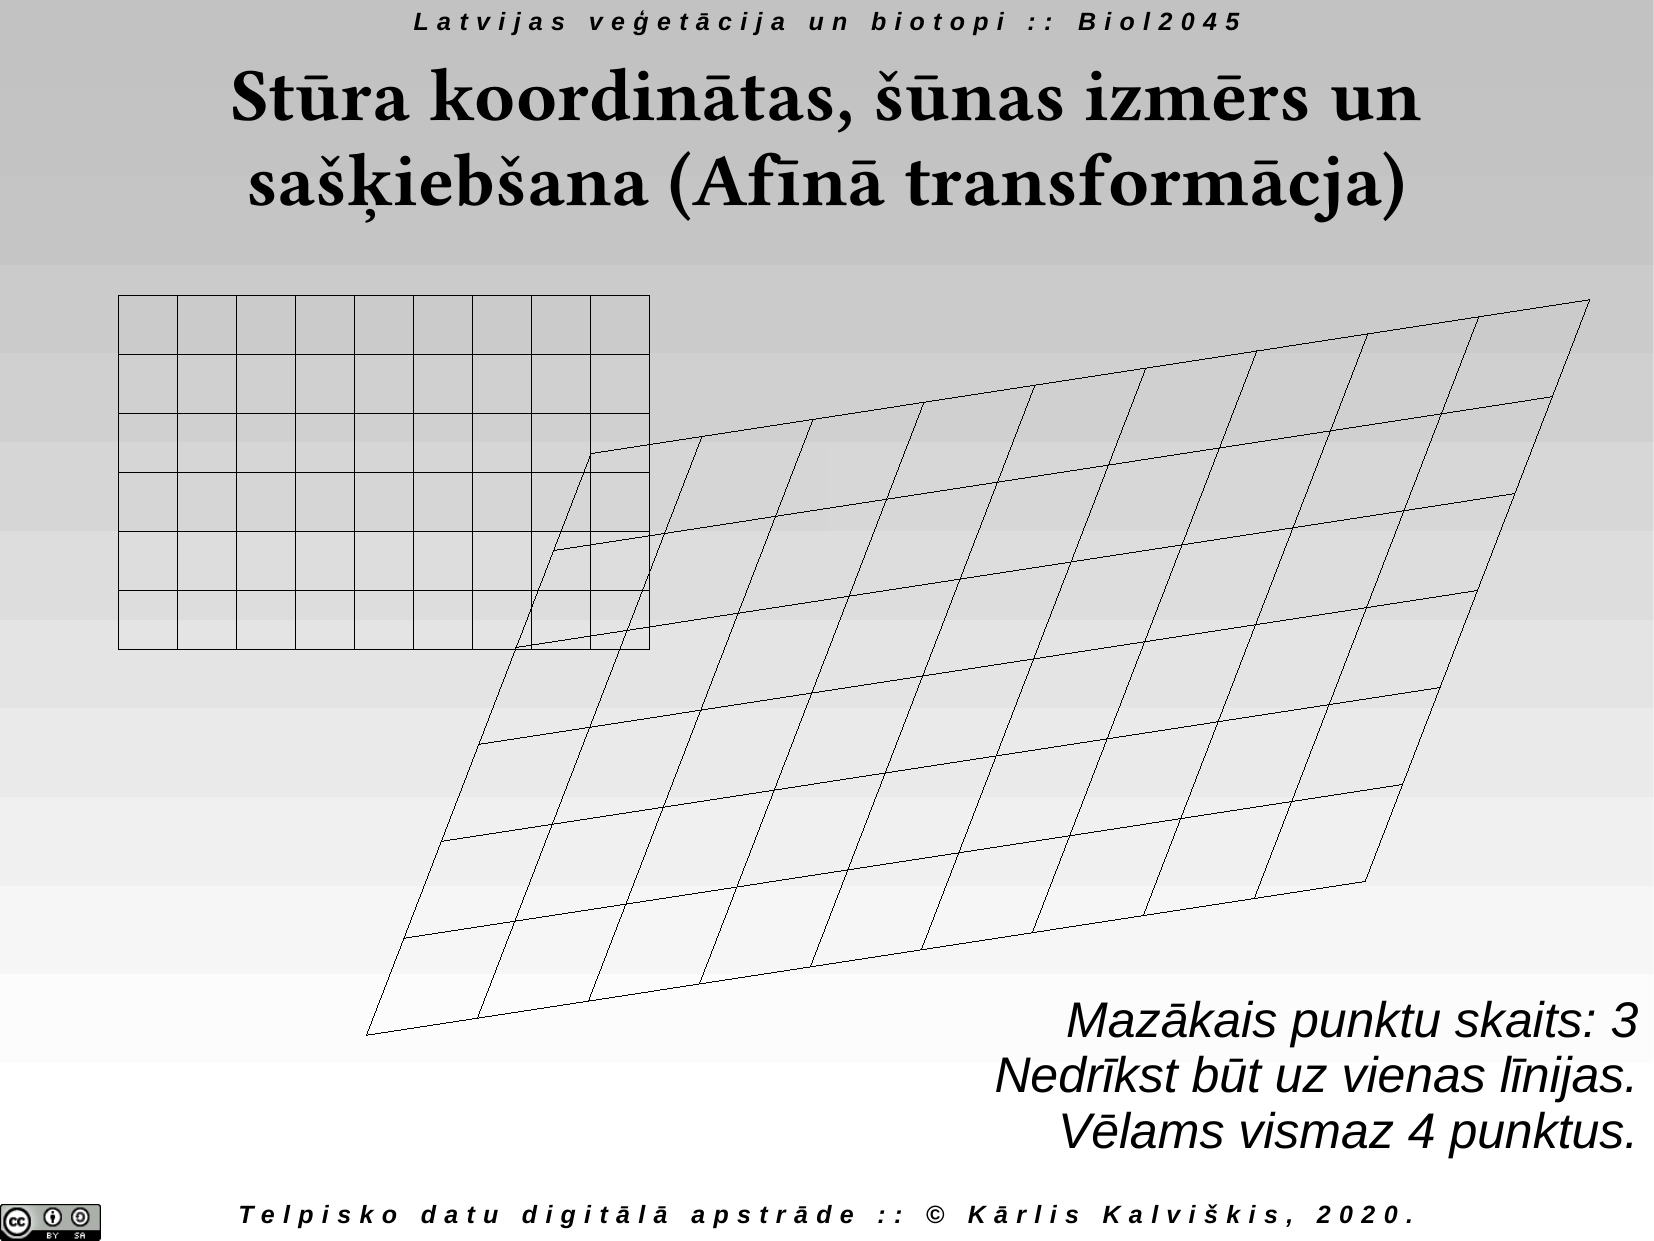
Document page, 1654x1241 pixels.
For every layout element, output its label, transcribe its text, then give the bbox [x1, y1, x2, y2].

title Stūra koordinātas, šūnas izmērs un sašķiebšana (Afīnā transformācja) [29, 33, 1625, 244]
picture [0, 0, 1654, 1241]
text_box Mazākais punktu skaits: 3 Nedrīkst būt uz vienas līnijas. Vēlams vismaz 4 punktus. [979, 973, 1654, 1167]
